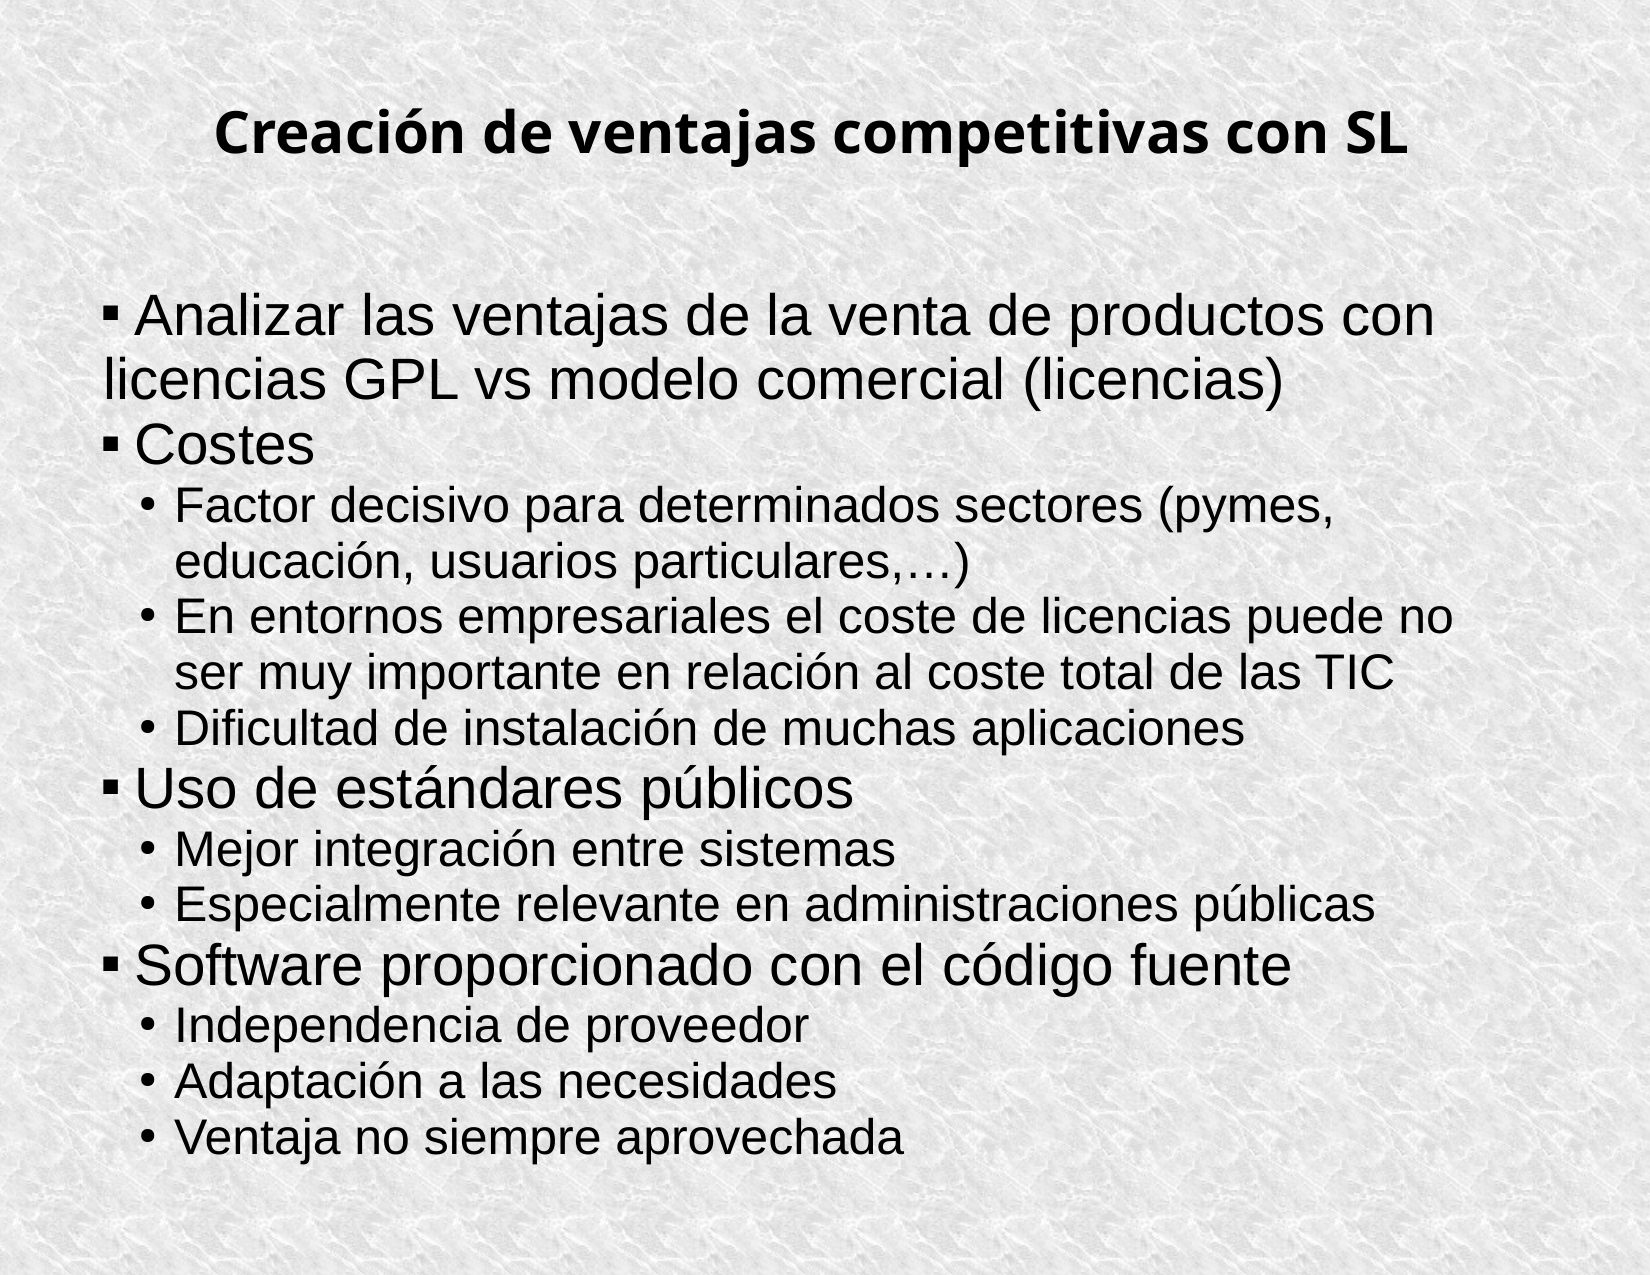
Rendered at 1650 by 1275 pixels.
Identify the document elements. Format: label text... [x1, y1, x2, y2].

picture [0, 0, 1650, 1275]
text_box Analizar las ventajas de la venta de productos con licencias GPL vs modelo comercial (licencias) Costes Factor decisivo para determinados sectores (pymes, educación, usuarios particulares,…) En entornos empresariales el coste de licencias puede no ser muy importante en relación al coste total de las TIC Dificultad de instalación de muchas aplicaciones Uso de estándares públicos Mejor integración entre sistemas Especialmente relevante en administraciones públicas Software proporcionado con el código fuente Independencia de proveedor Adaptación a las necesidades Ventaja no siempre aprovechada [88, 265, 1536, 1182]
text_box Creación de ventajas competitivas con SL [88, 88, 1536, 174]
